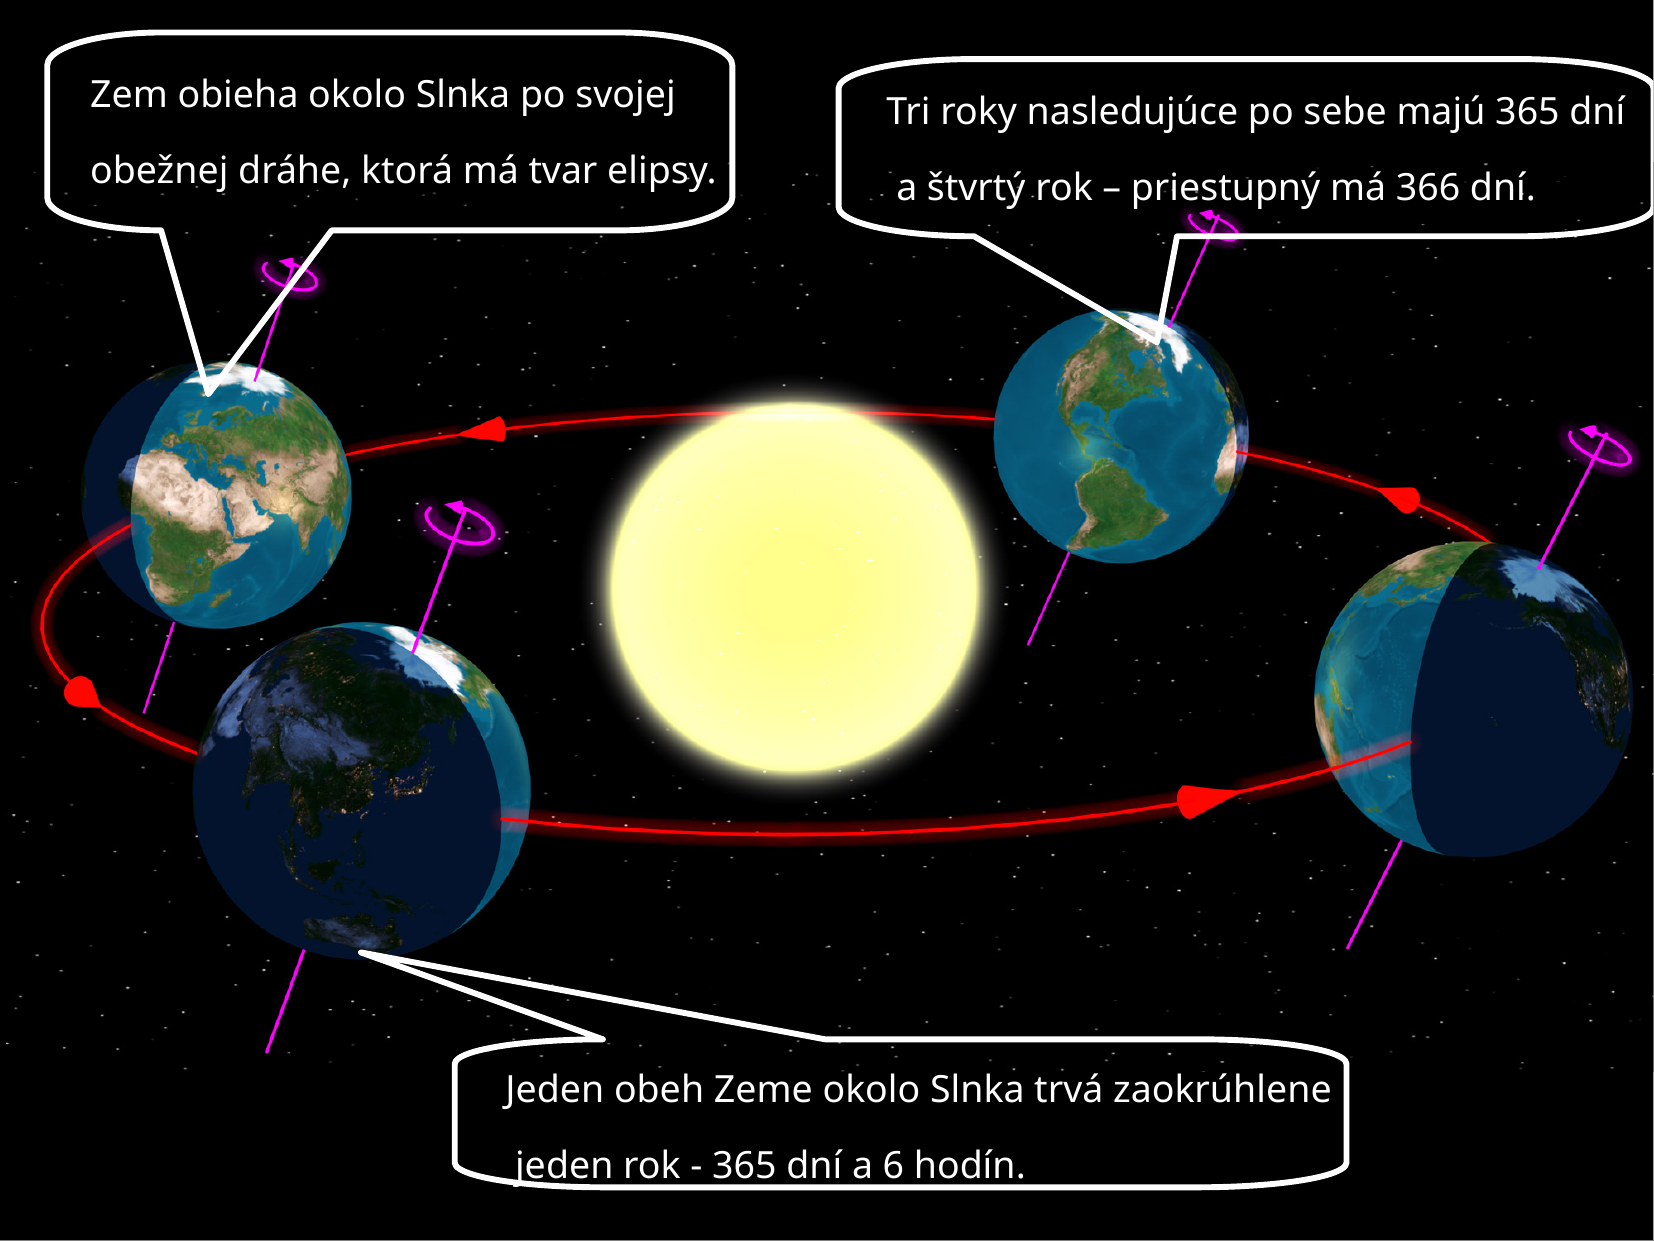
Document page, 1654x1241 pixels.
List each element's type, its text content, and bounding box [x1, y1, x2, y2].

text_box [0, 0, 1654, 1241]
text_box Zem obieha okolo Slnka po svojej obežnej dráhe, ktorá má tvar elipsy. [47, 32, 733, 395]
text_box Tri roky nasledujúce po sebe majú 365 dní a štvrtý rok – priestupný má 366 dní. [838, 59, 1654, 343]
picture [6, 162, 1654, 1072]
text_box Jeden obeh Zeme okolo Slnka trvá zaokrúhlene jeden rok - 365 dní a 6 hodín. [360, 952, 1347, 1188]
